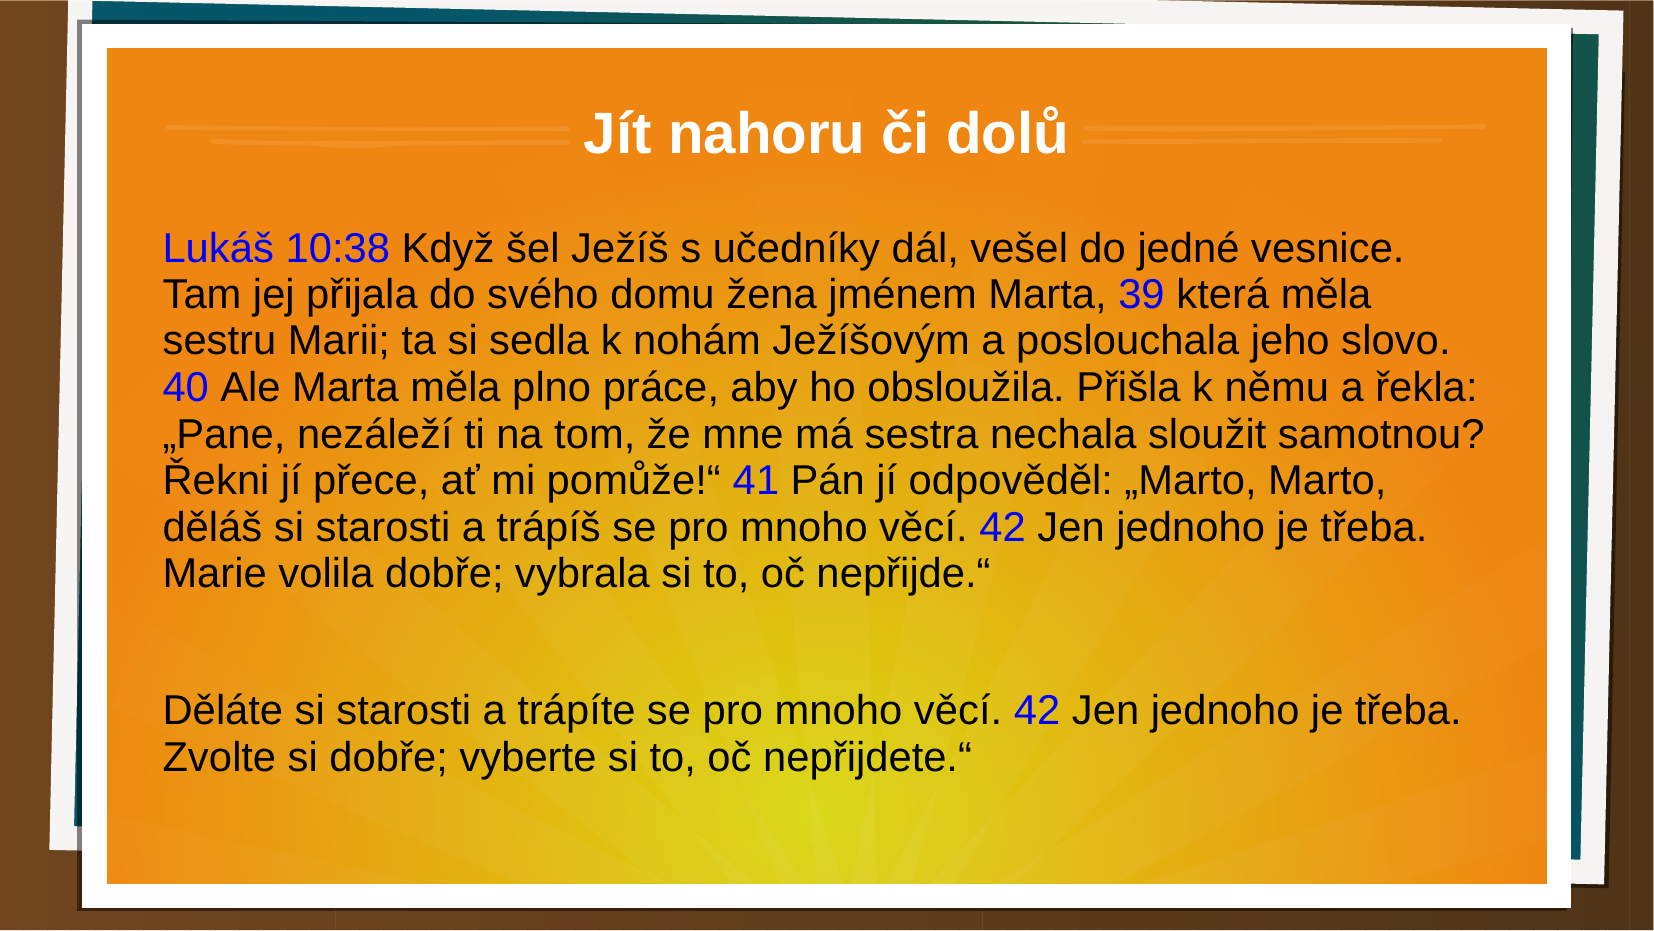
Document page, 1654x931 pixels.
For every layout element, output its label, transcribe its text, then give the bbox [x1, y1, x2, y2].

list Lukáš 10:38 Když šel Ježíš s učedníky dál, vešel do jedné vesnice. Tam jej přijala do svého domu žena jménem Marta, 39 která měla sestru Marii; ta si sedla k nohám Ježíšovým a poslouchala jeho slovo. 40 Ale Marta měla plno práce, aby ho obsloužila. Přišla k němu a řekla: „Pane, nezáleží ti na tom, že mne má sestra nechala sloužit samotnou? Řekni jí přece, ať mi pomůže!“ 41 Pán jí odpověděl: „Marto, Marto, děláš si starosti a trápíš se pro mnoho věcí. 42 Jen jednoho je třeba. Marie volila dobře; vybrala si to, oč nepřijde.“ Děláte si starosti a trápíte se pro mnoho věcí. 42 Jen jednoho je třeba. Zvolte si dobře; vyberte si to, oč nepřijdete.“ [162, 224, 1492, 815]
title Jít nahoru či dolů [566, 59, 1087, 207]
